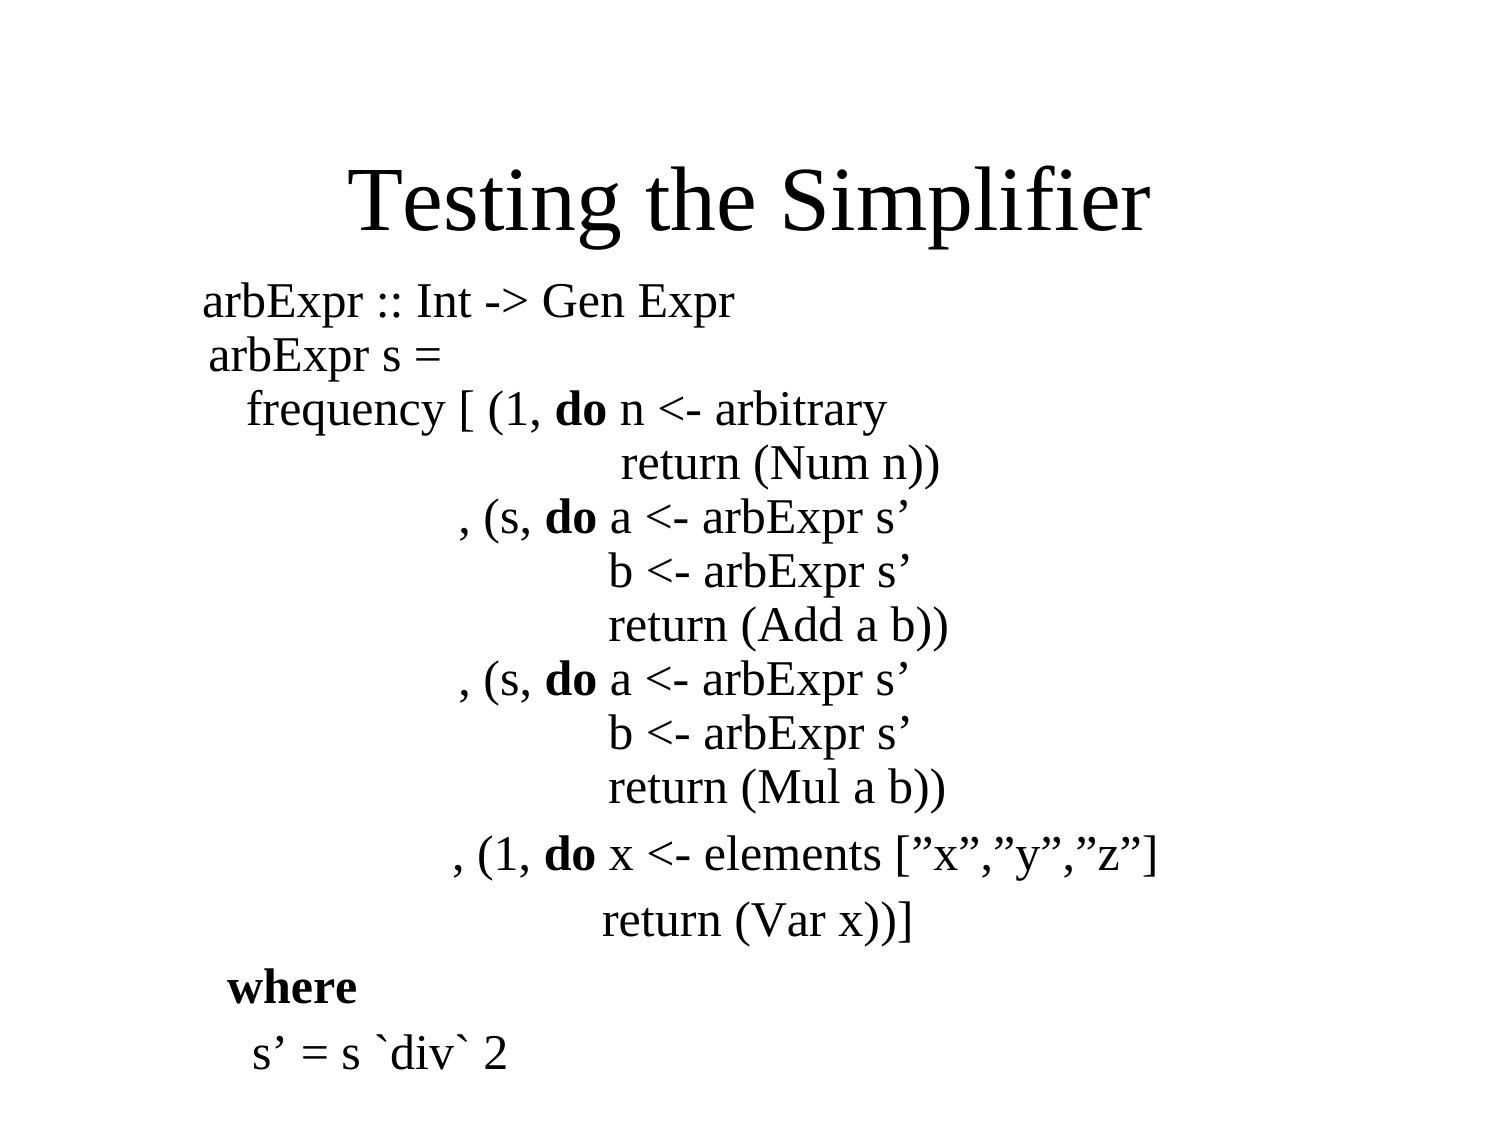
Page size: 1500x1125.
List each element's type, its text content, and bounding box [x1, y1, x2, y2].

title Testing the Simplifier [112, 99, 1388, 267]
list arbExpr :: Int -> Gen Expr arbExpr s = frequency [ (1, do n <- arbitrary return (Num n)) , (s, do a <- arbExpr s’ b <- arbExpr s’ return (Add a b)) , (s, do a <- arbExpr s’ b <- arbExpr s’ return (Mul a b)) , (1, do x <- elements [”x”,”y”,”z”] return (Var x))] where s’ = s `div` 2 [112, 267, 1388, 1102]
